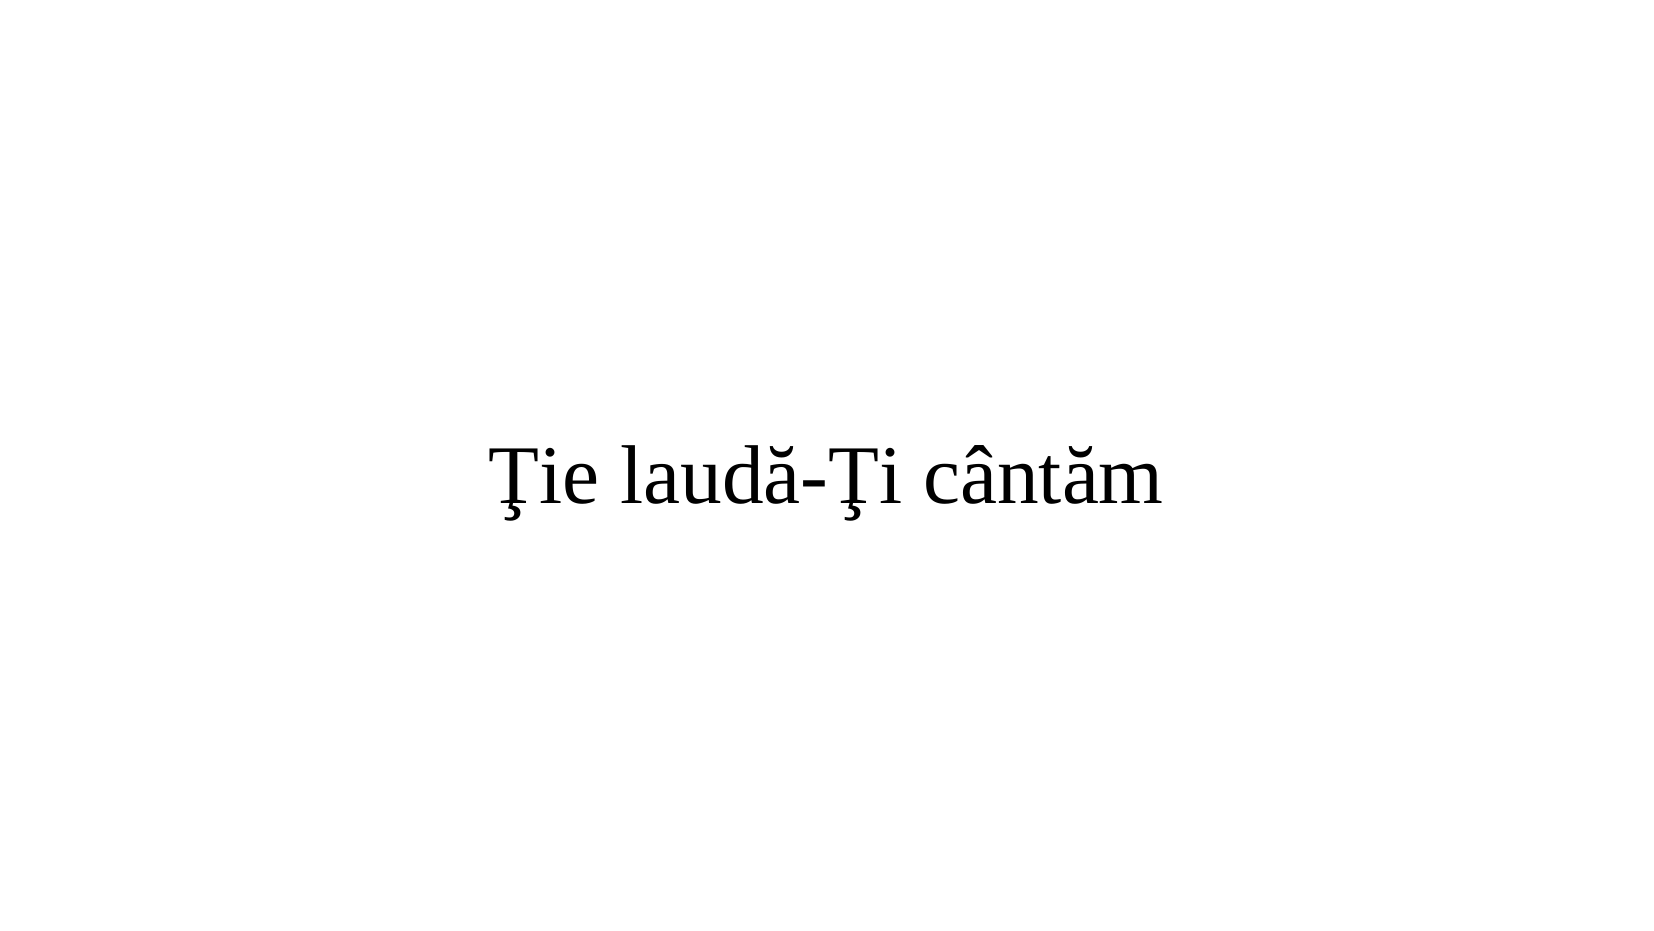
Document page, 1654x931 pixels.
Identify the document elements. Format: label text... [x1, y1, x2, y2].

title Ţie laudă-Ţi cântăm [165, 420, 1489, 521]
